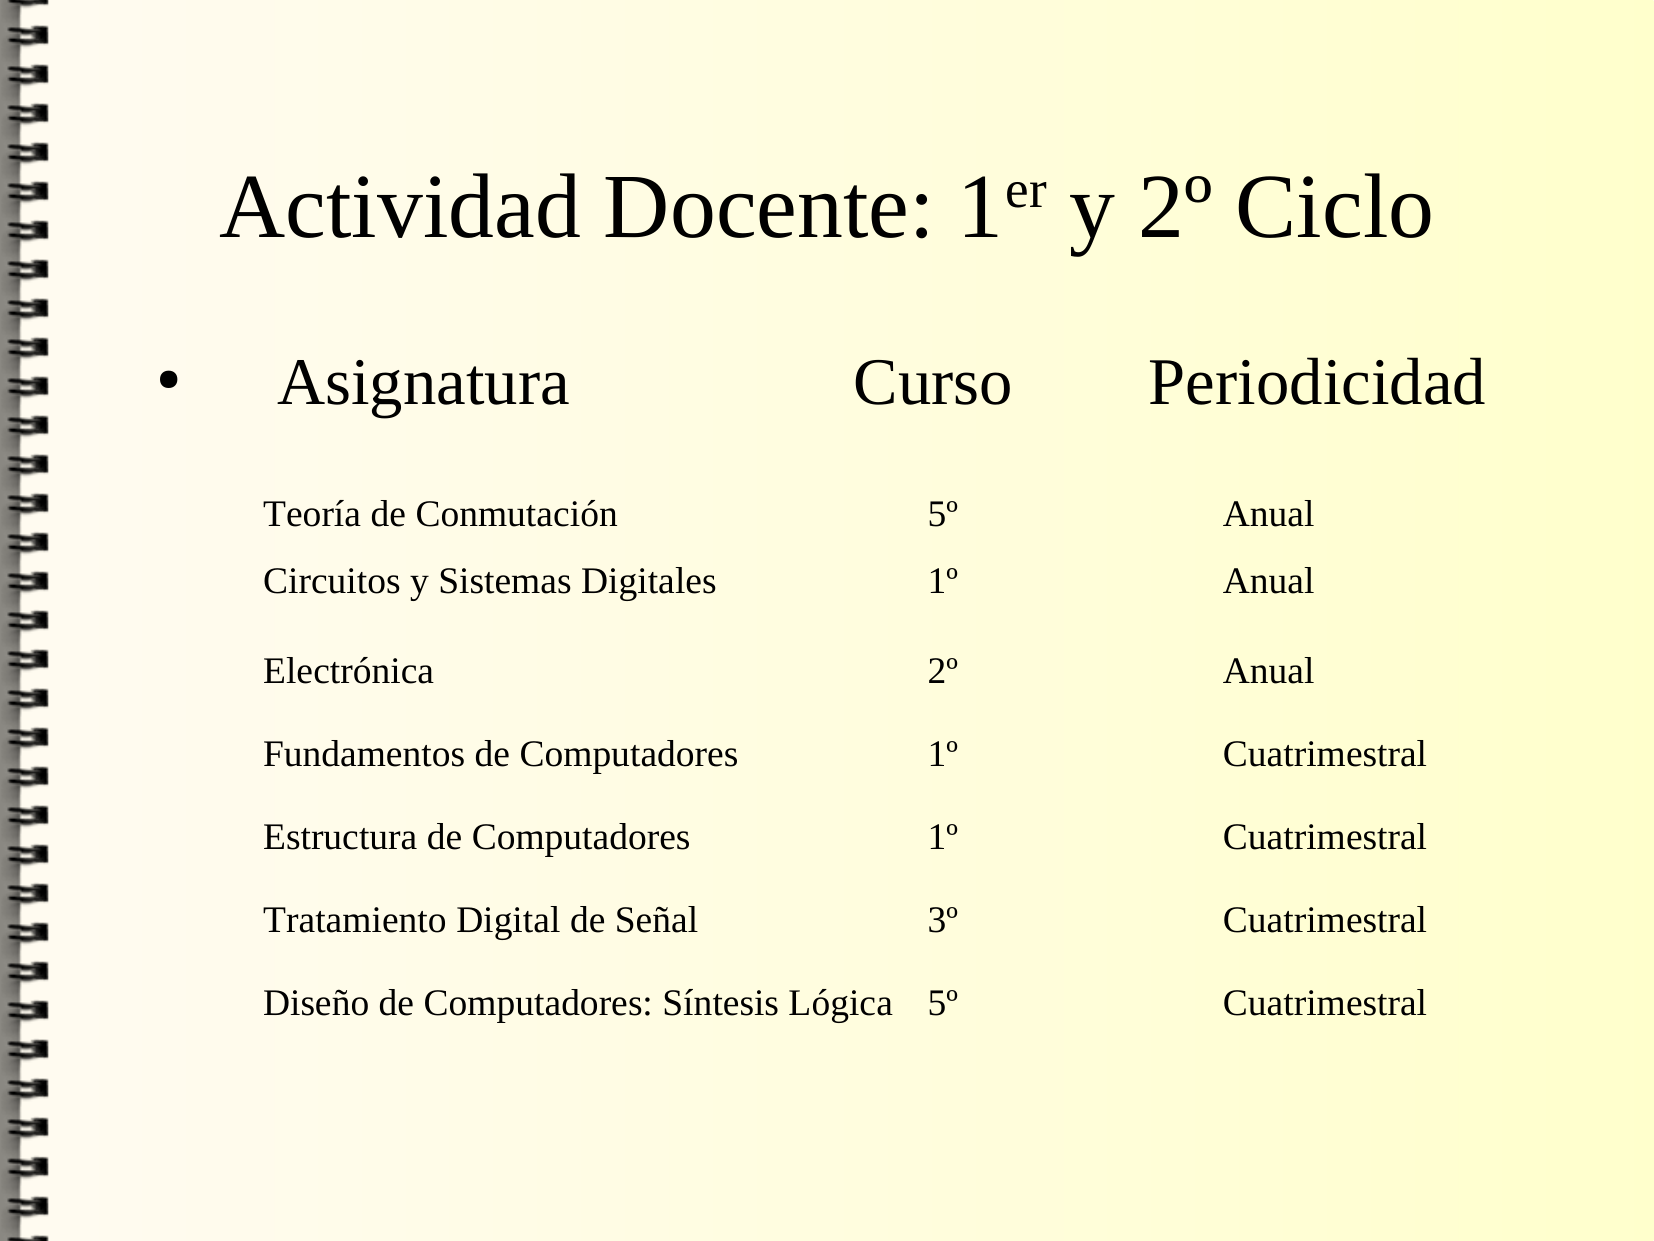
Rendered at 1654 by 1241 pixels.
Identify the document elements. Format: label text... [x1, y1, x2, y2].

list Asignatura Curso Periodicidad Teoría de Conmutación 5º Anual Circuitos y Sistemas Digitales 1º Anual Electrónica 2º Anual Fundamentos de Computadores 1º Cuatrimestral Estructura de Computadores 1º Cuatrimestral Tratamiento Digital de Señal 3º Cuatrimestral Diseño de Computadores: Síntesis Lógica 5º Cuatrimestral [121, 344, 1534, 1127]
picture [0, 0, 1654, 1241]
title Actividad Docente: 1er y 2º Ciclo [121, 102, 1534, 311]
